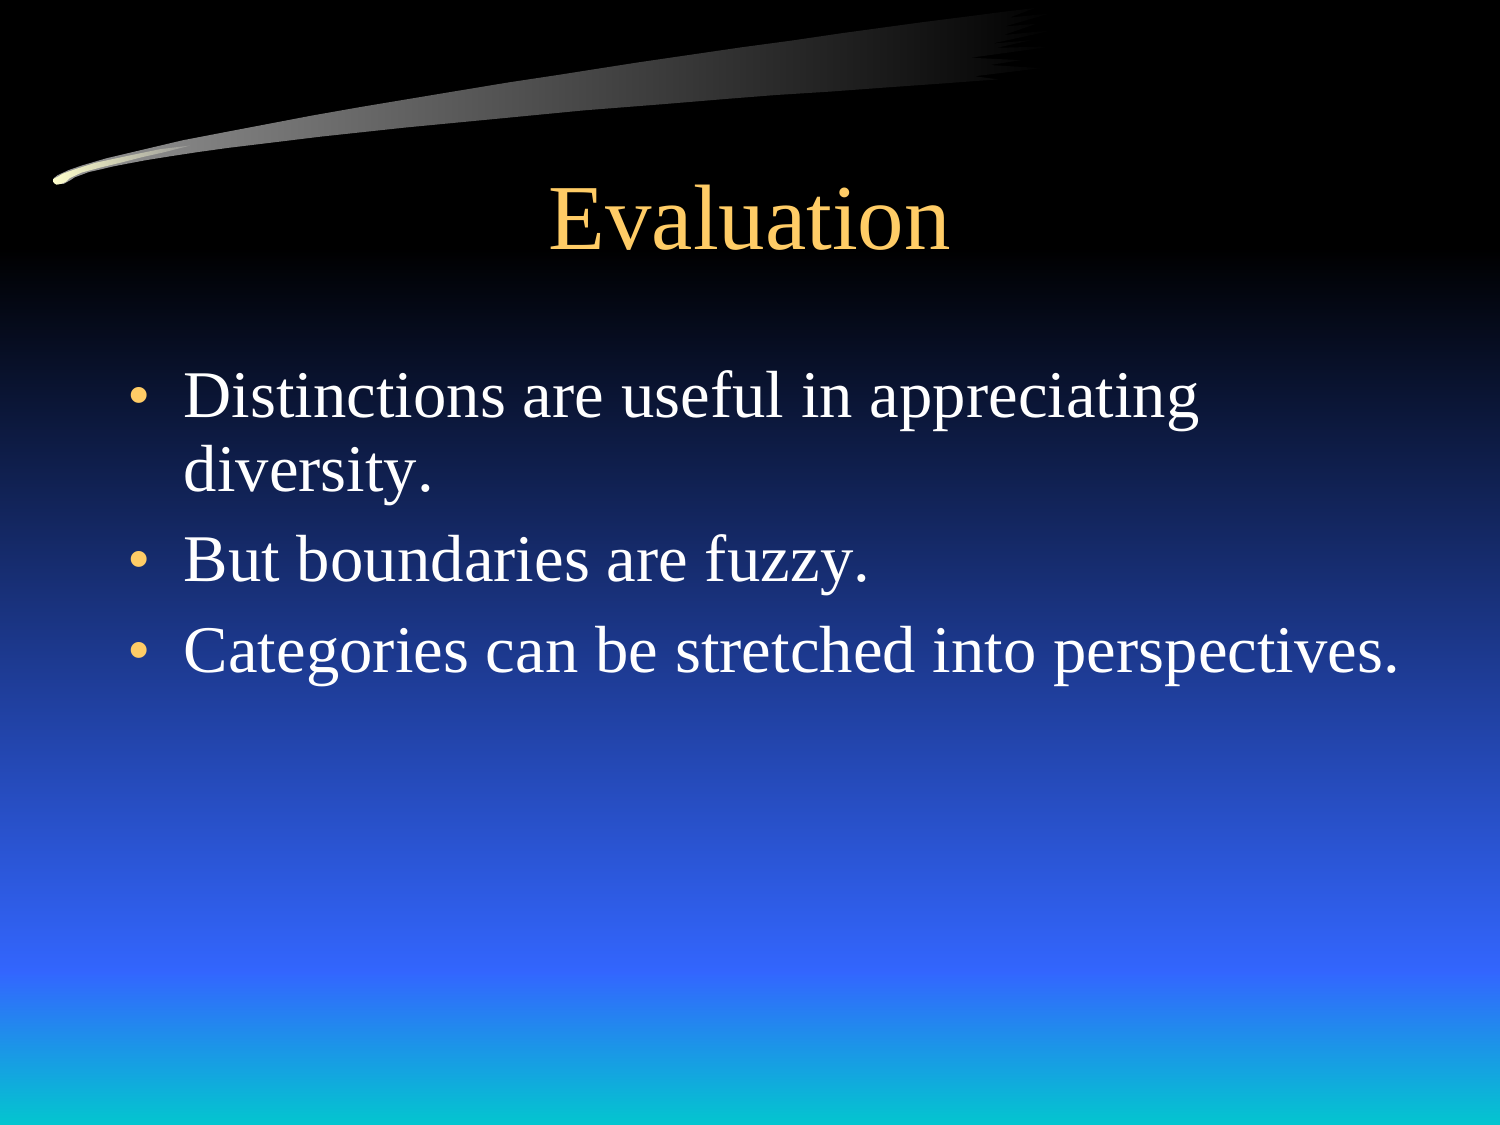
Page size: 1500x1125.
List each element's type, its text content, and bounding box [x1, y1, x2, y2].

list Distinctions are useful in appreciating diversity. But boundaries are fuzzy. Categories can be stretched into perspectives. [112, 350, 1450, 1026]
title Evaluation [112, 124, 1388, 313]
